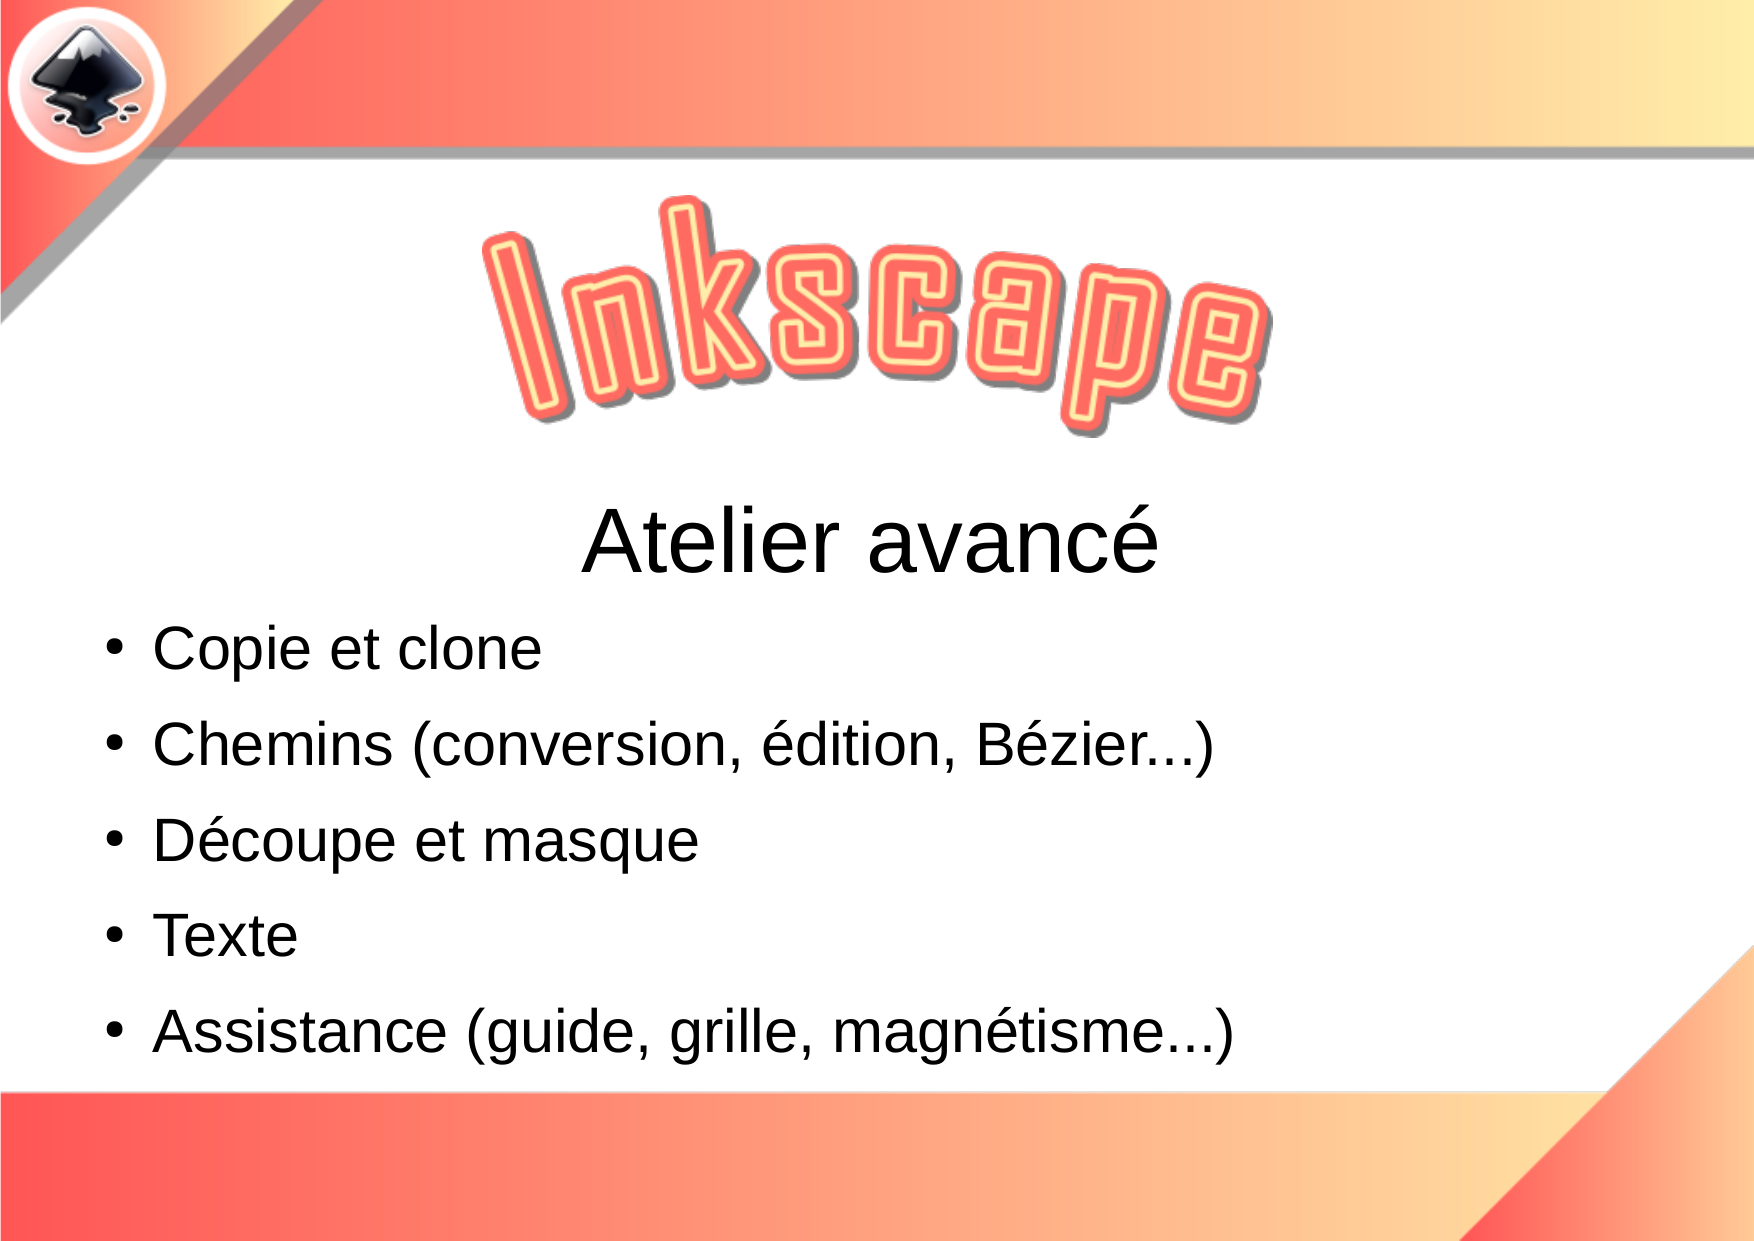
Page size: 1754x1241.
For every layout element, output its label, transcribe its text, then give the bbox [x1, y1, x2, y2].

picture [0, 0, 1754, 438]
title Atelier avancé [82, 437, 1662, 645]
list Copie et clone Chemins (conversion, édition, Bézier...) Découpe et masque Texte Assistance (guide, grille, magnétisme...) [87, 614, 1667, 1069]
picture [0, 945, 1754, 1241]
